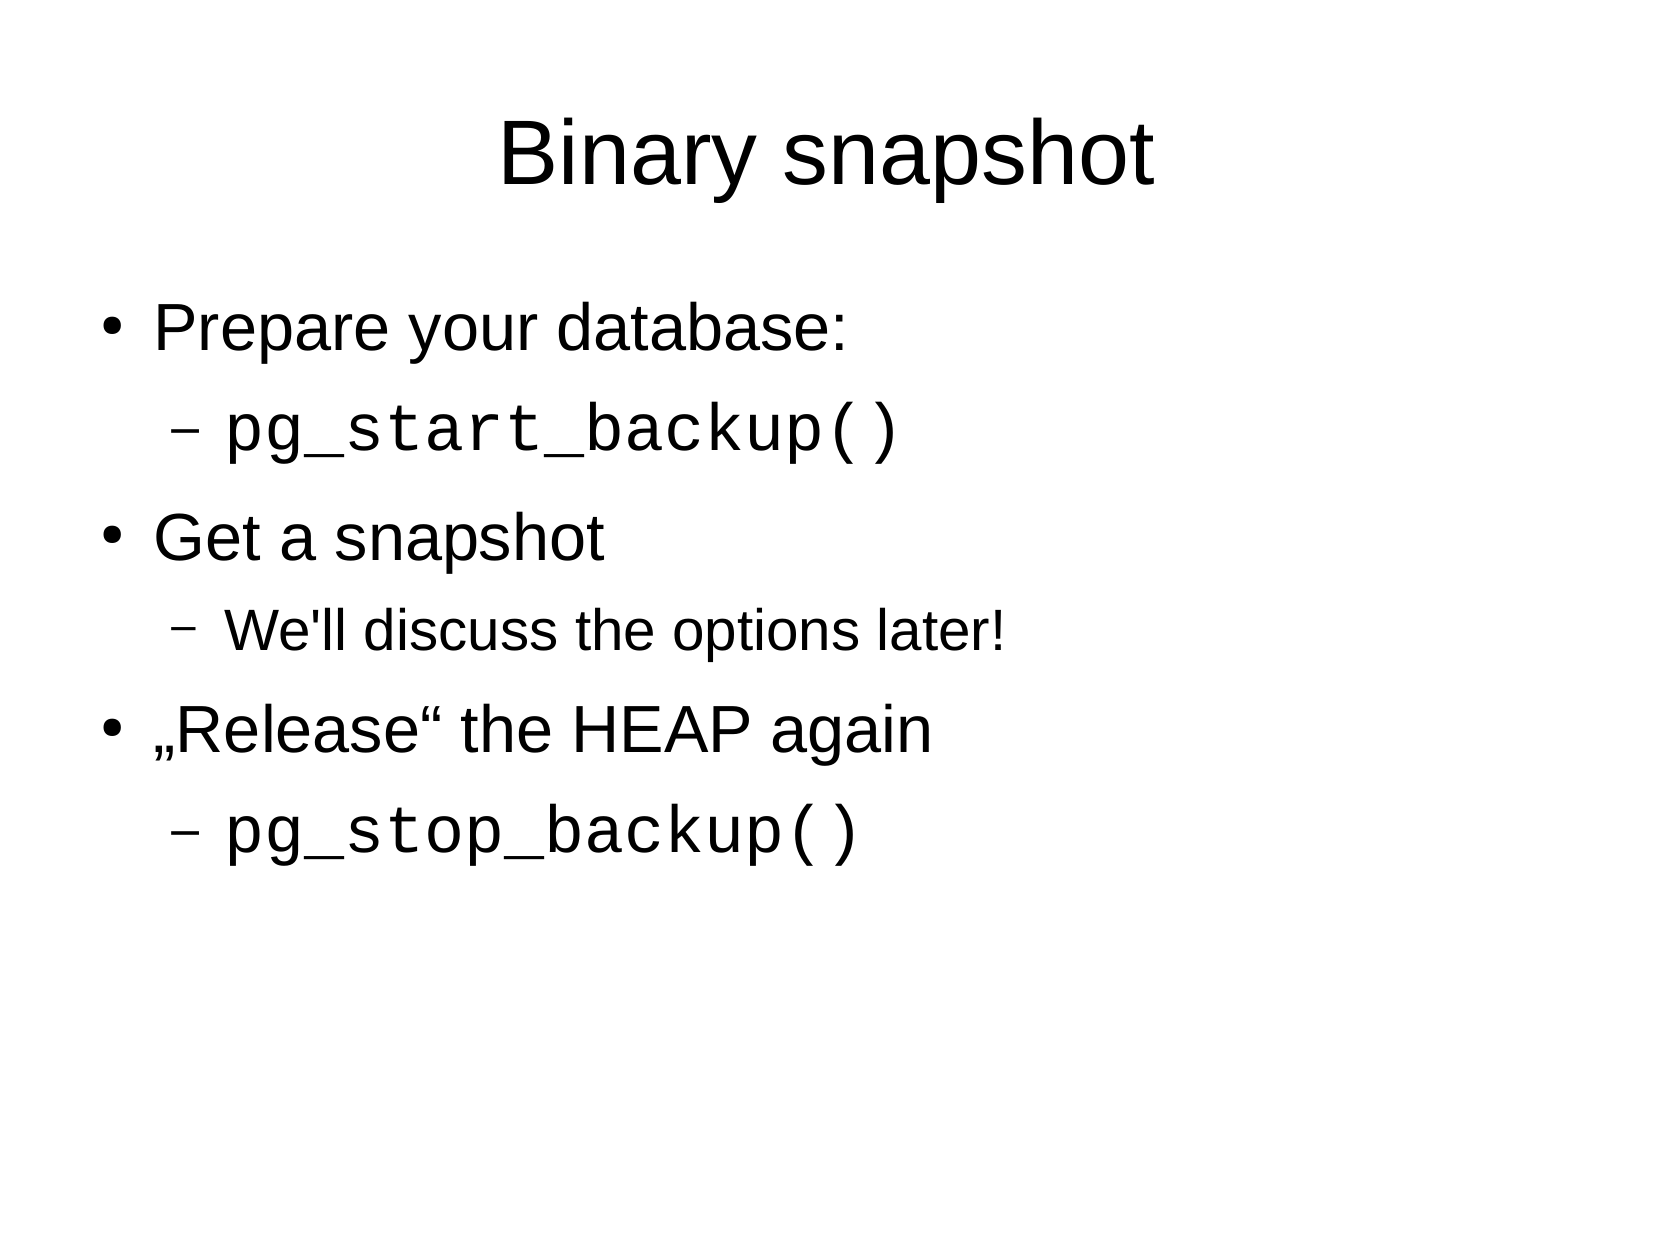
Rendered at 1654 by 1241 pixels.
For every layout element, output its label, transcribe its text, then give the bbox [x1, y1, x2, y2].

list Prepare your database: pg_start_backup() Get a snapshot We'll discuss the options later! „Release“ the HEAP again pg_stop_backup() [82, 290, 1571, 1010]
title Binary snapshot [82, 49, 1571, 257]
